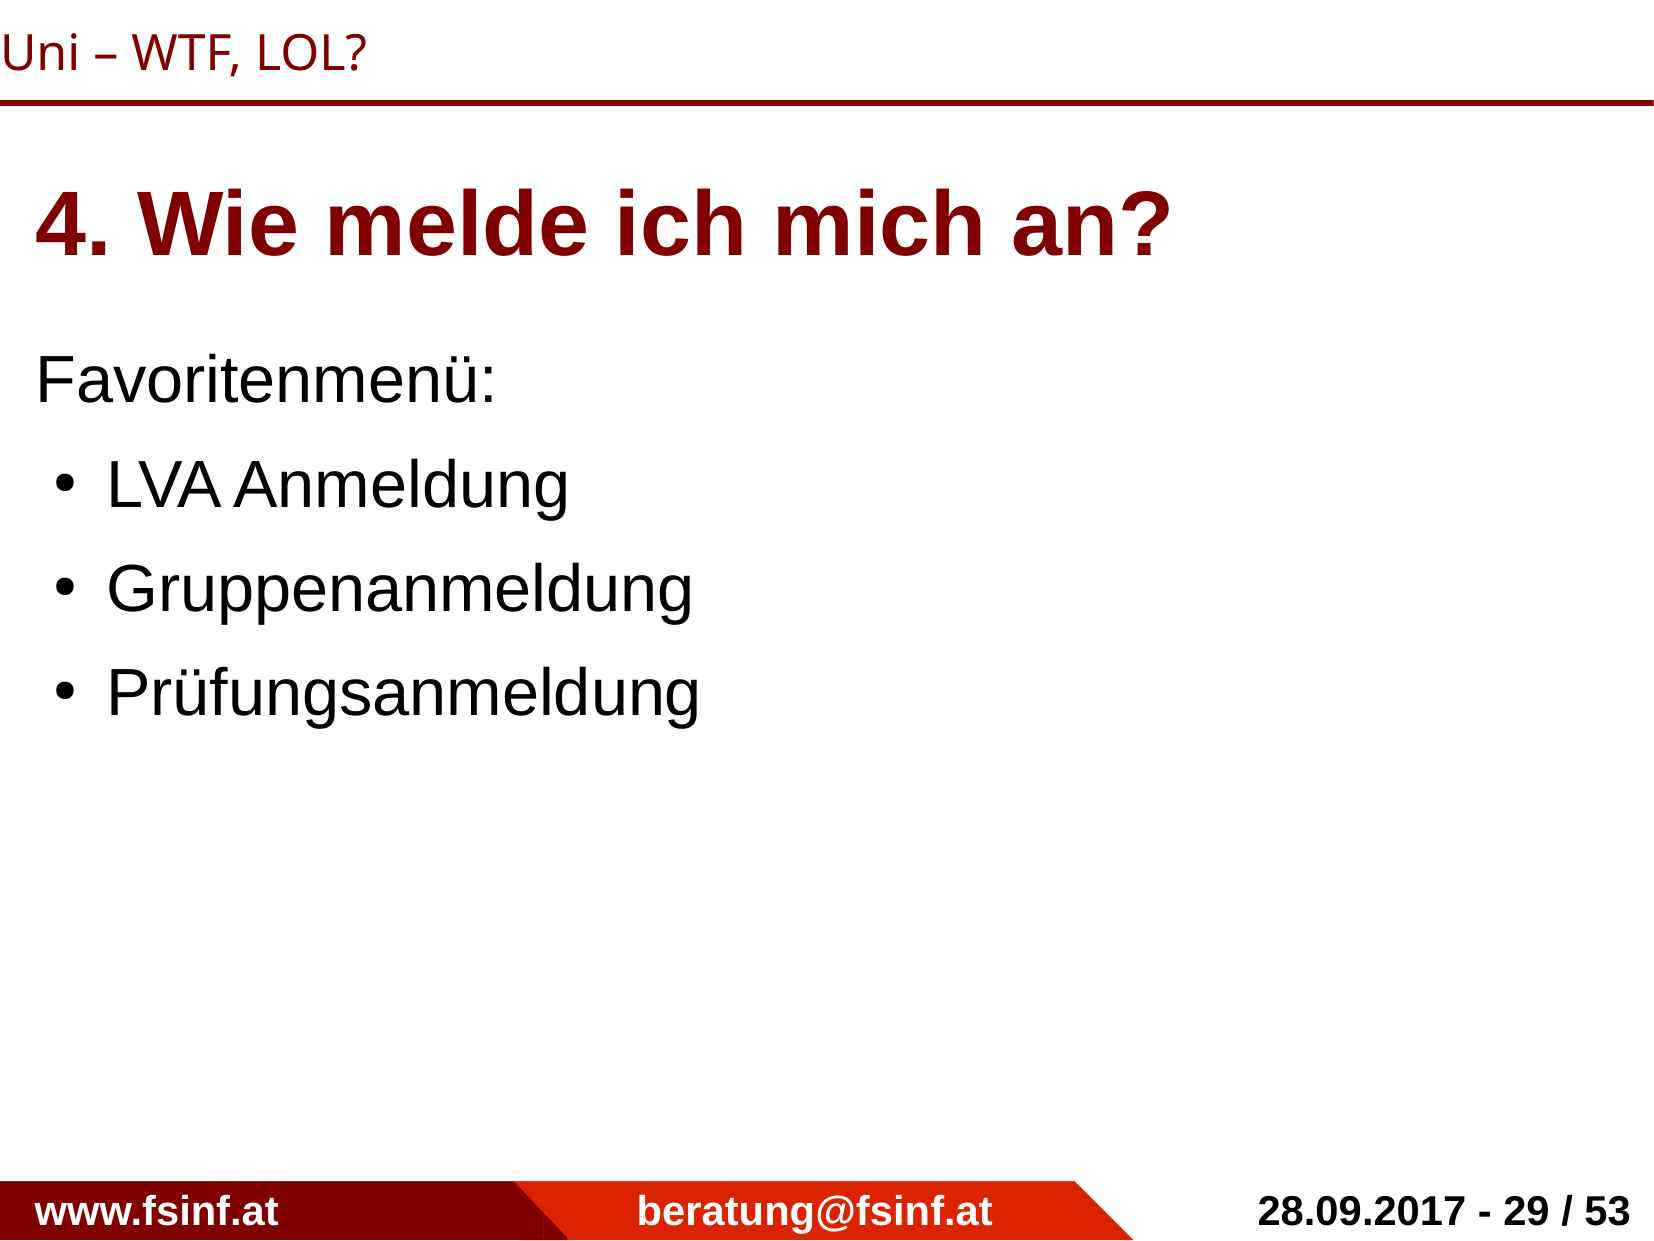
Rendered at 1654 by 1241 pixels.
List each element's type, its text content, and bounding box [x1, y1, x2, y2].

list Favoritenmenü: LVA Anmeldung Gruppenanmeldung Prüfungsanmeldung [35, 342, 1571, 1162]
title 4. Wie melde ich mich an? [35, 120, 1619, 328]
